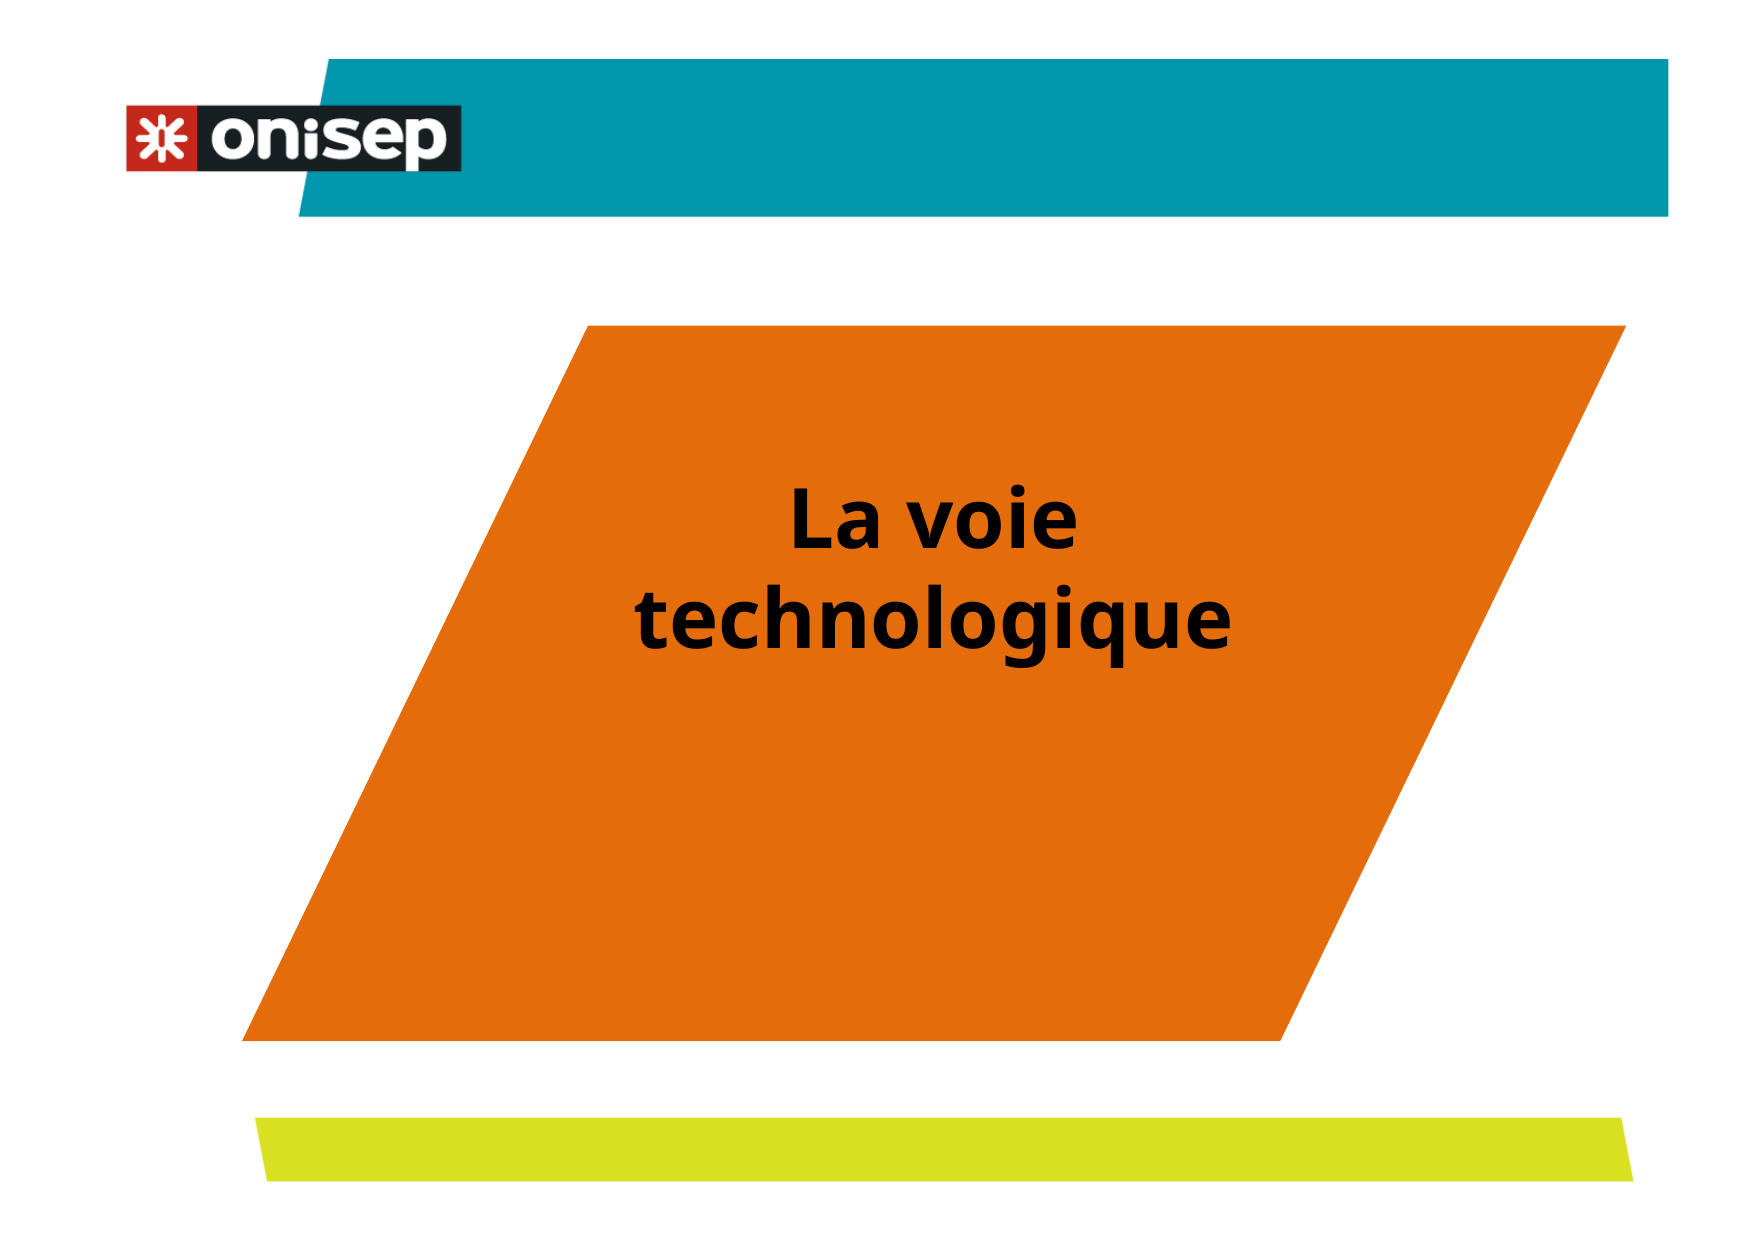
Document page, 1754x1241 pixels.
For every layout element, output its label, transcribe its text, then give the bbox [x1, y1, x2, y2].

picture [59, 59, 1669, 1182]
text_box La voie technologique [241, 325, 1627, 1042]
